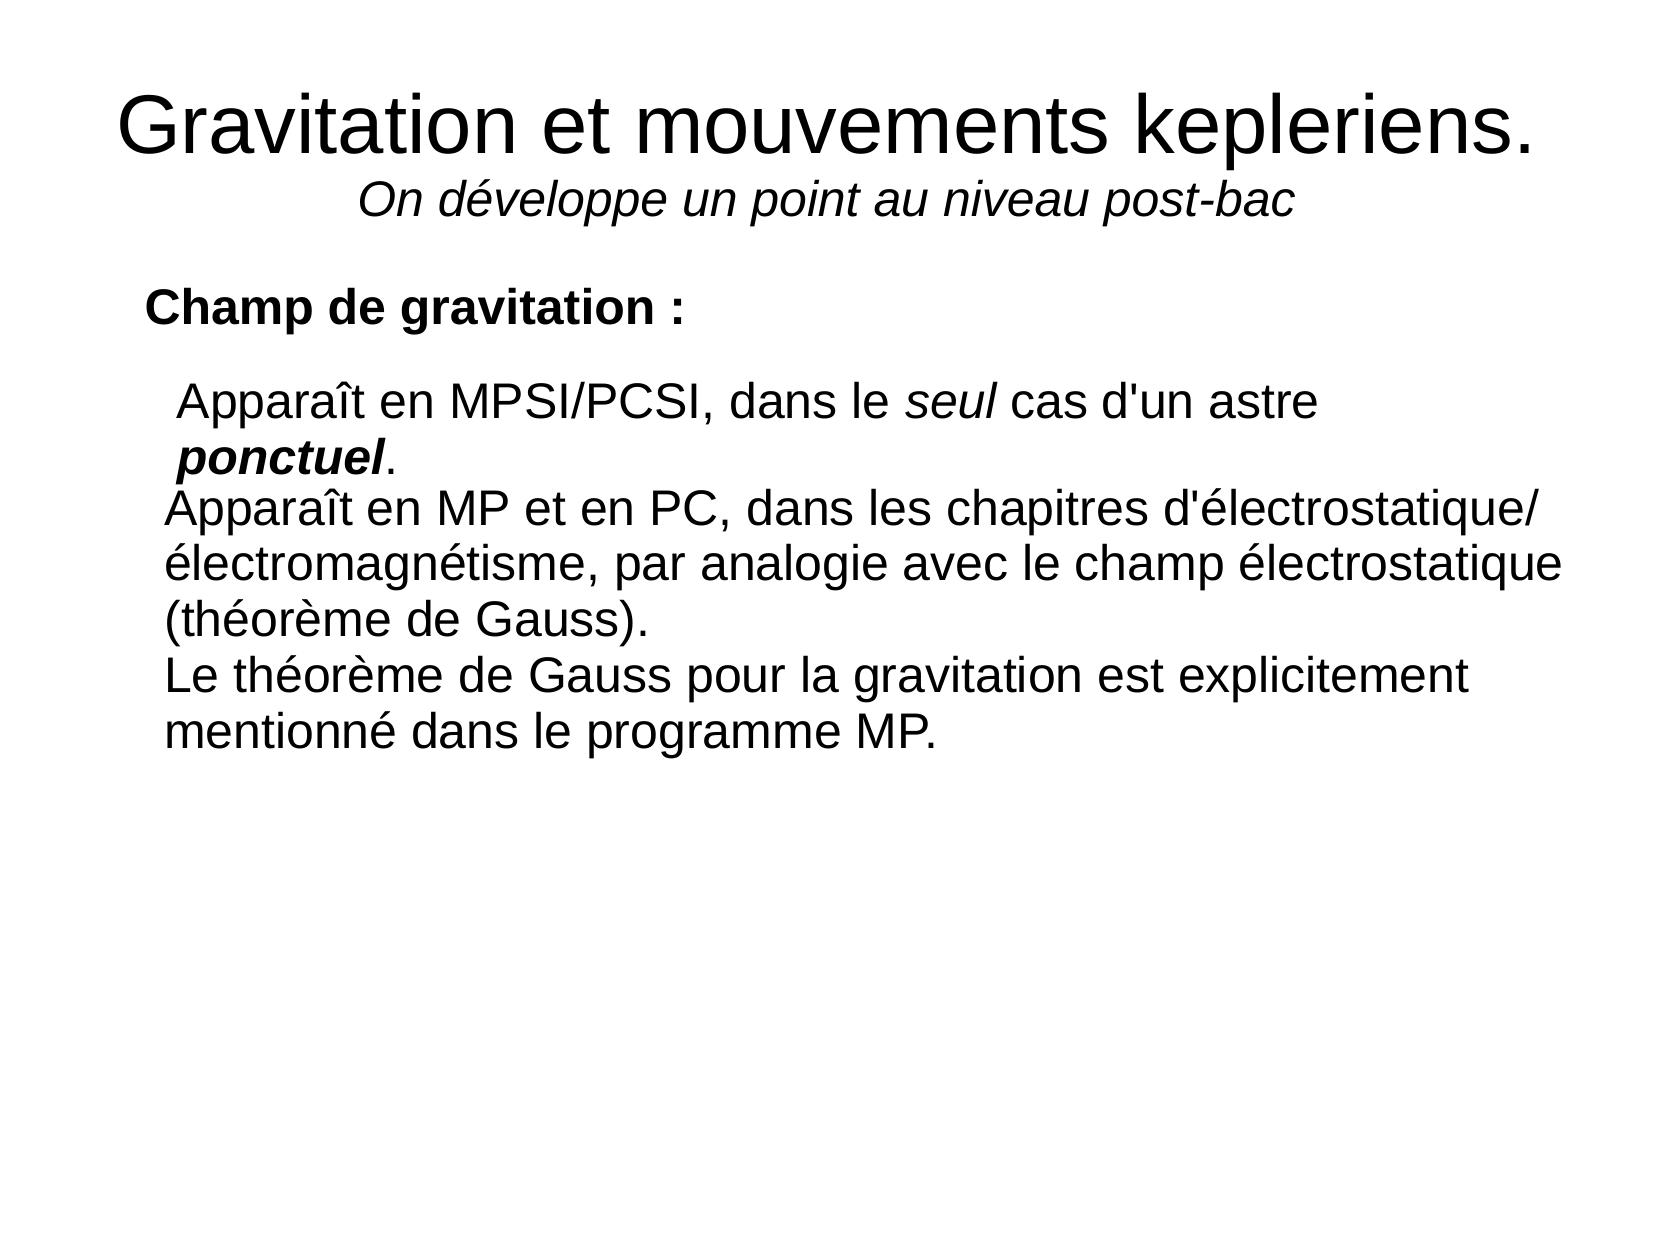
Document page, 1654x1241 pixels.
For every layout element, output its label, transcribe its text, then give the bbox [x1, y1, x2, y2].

text_box Champ de gravitation : [129, 271, 702, 344]
text_box Apparaît en MP et en PC, dans les chapitres d'électrostatique/ électromagnétisme, par analogie avec le champ électrostatique (théorème de Gauss). Le théorème de Gauss pour la gravitation est explicitement mentionné dans le programme MP. [149, 472, 1595, 767]
text_box Apparaît en MPSI/PCSI, dans le seul cas d'un astre ponctuel. [162, 366, 1571, 472]
title Gravitation et mouvements kepleriens. On développe un point au niveau post-bac [82, 49, 1571, 257]
